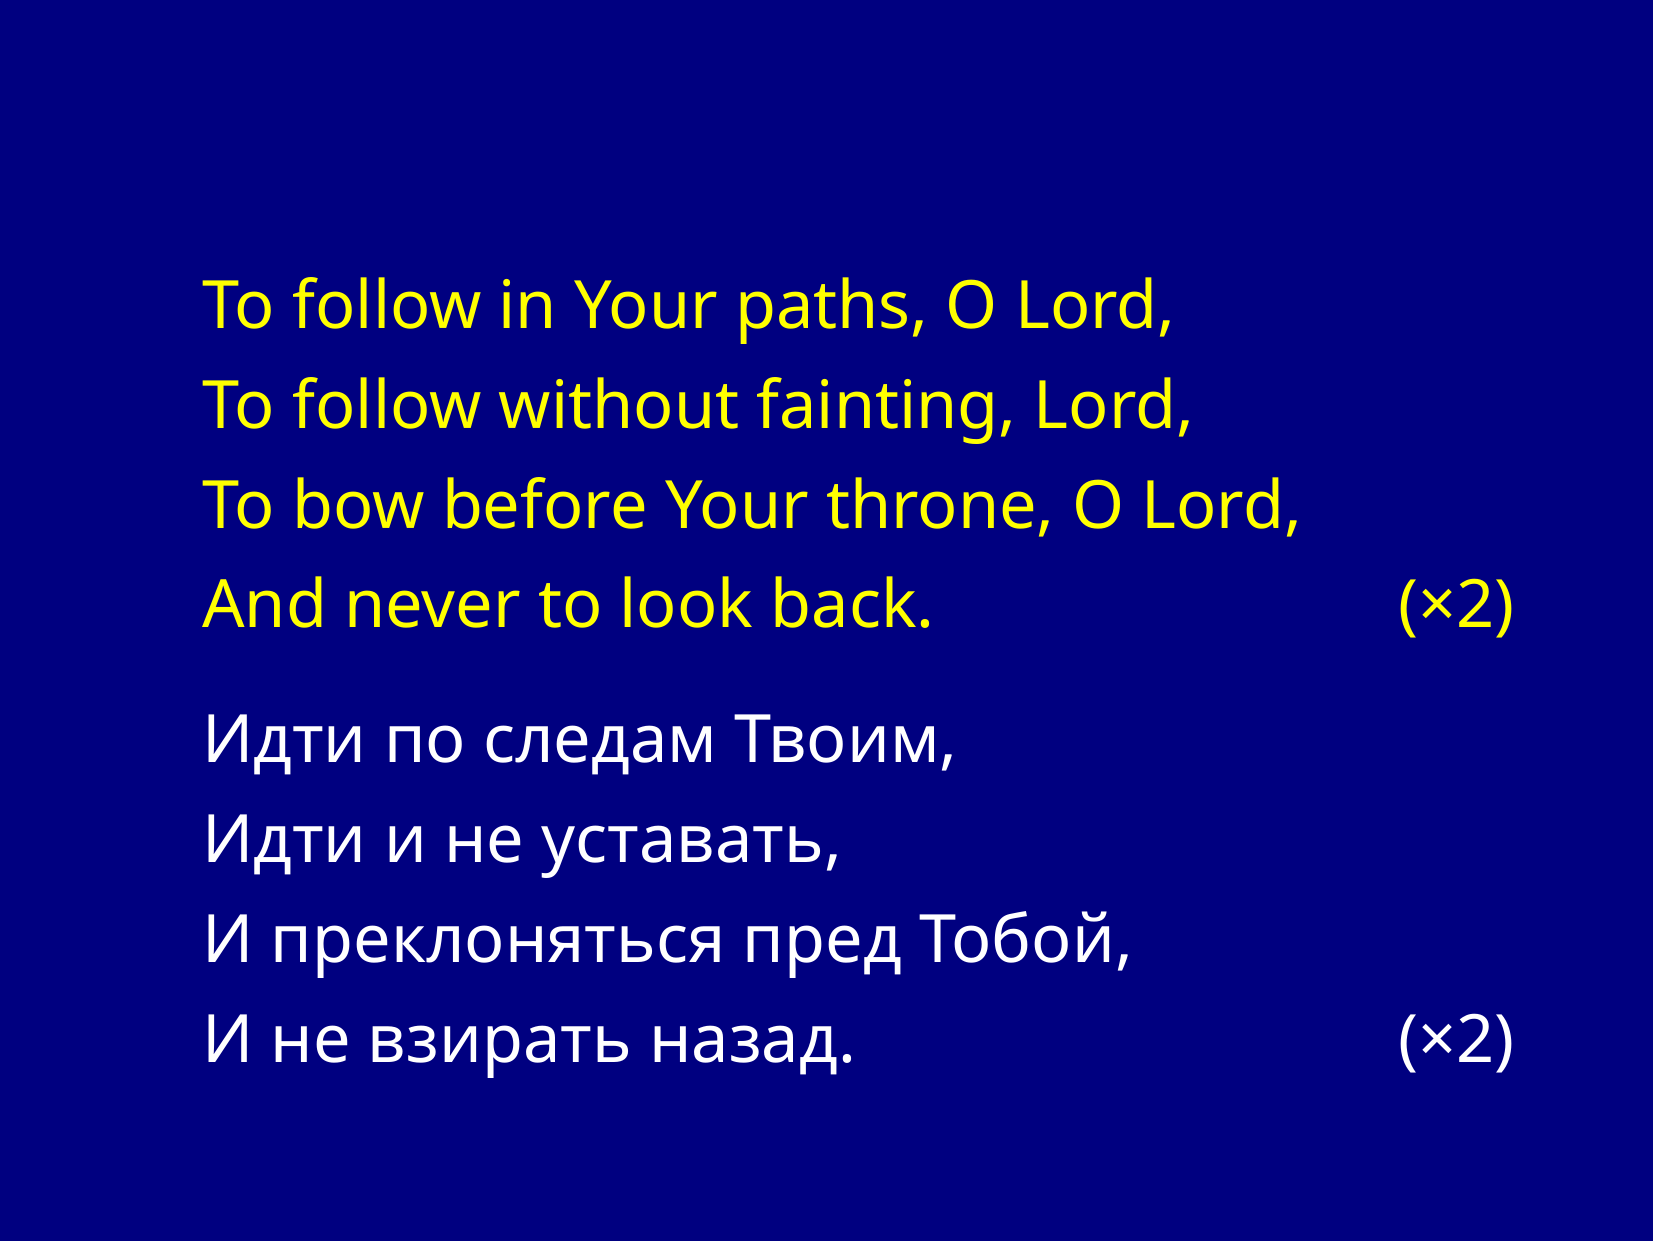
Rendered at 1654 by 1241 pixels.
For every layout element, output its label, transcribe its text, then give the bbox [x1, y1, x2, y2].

text_box Идти по следам Твоим, Идти и не уставать, И преклоняться пред Тобой, И не взирать назад. (×2) [75, 675, 1576, 1163]
text_box To follow in Your paths, O Lord, To follow without fainting, Lord, To bow before Your throne, O Lord, And never to look back. (×2) [75, 150, 1576, 638]
